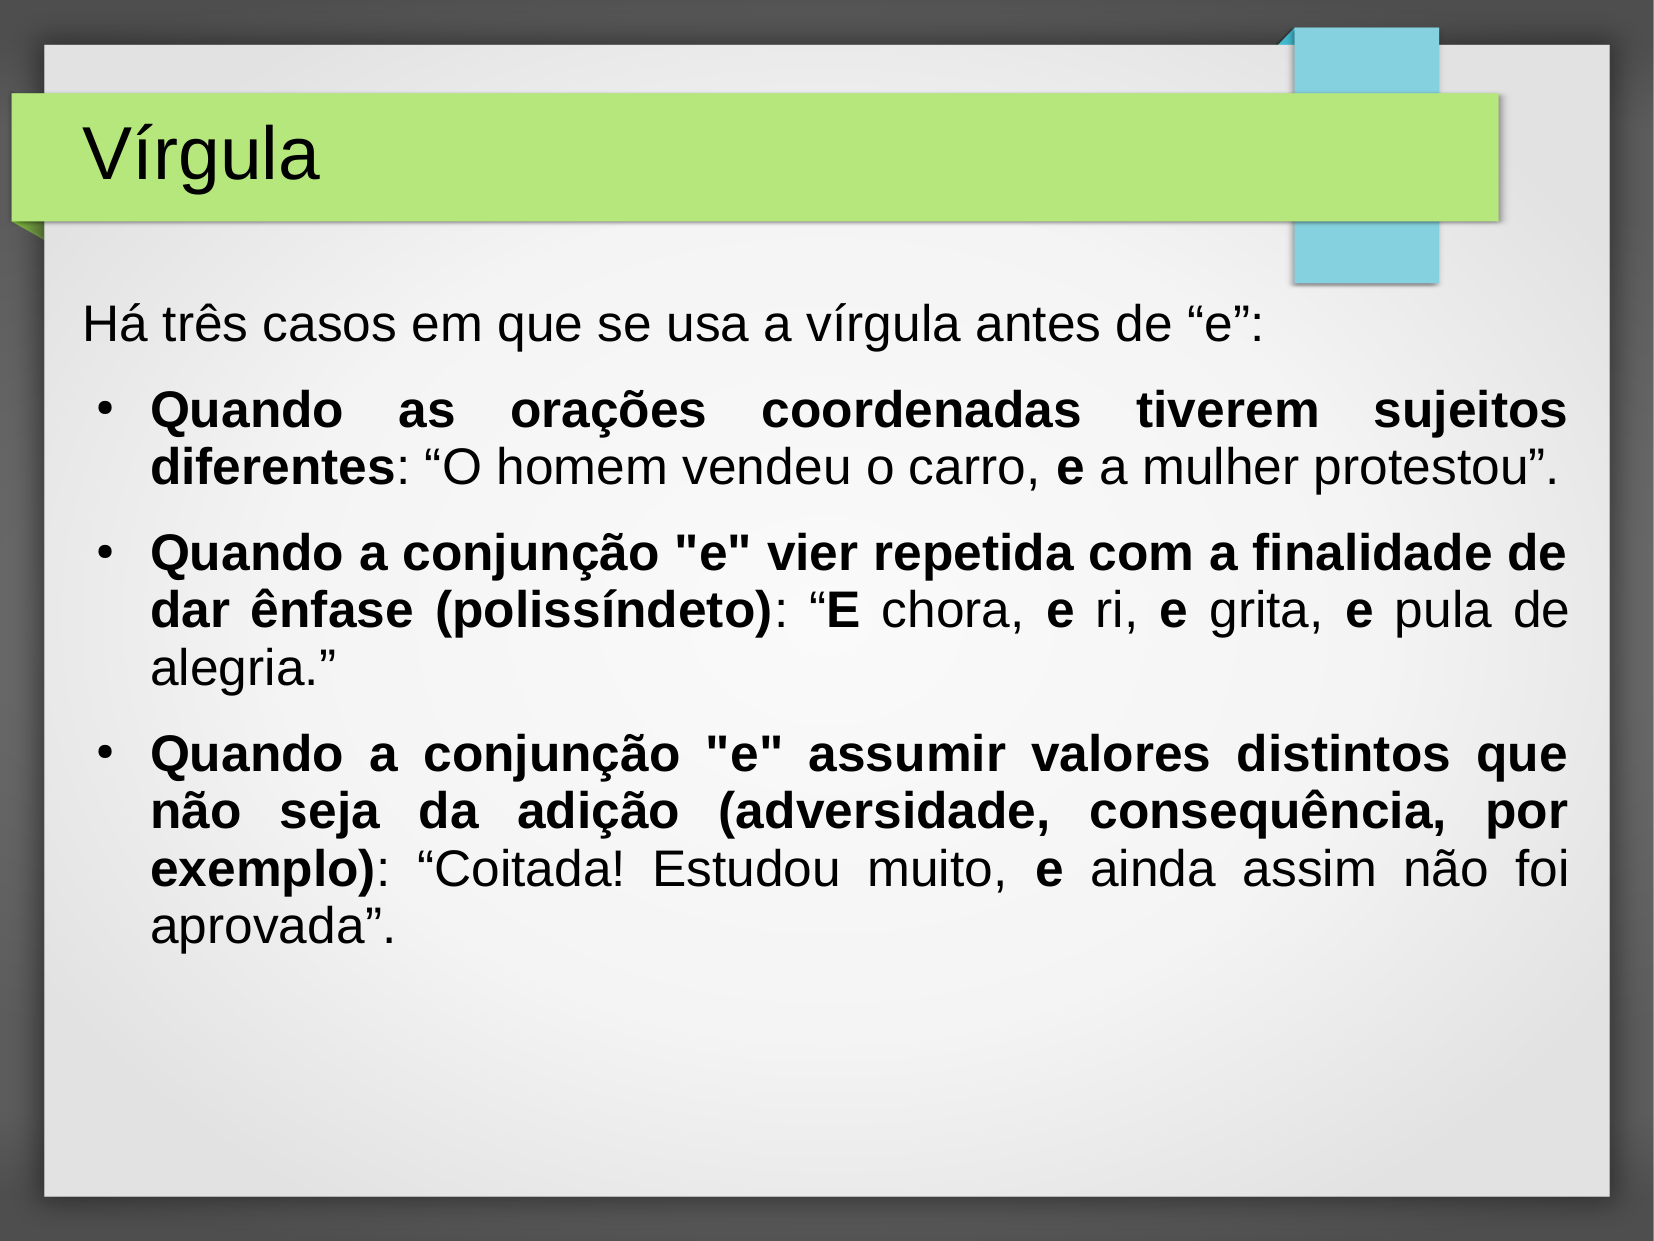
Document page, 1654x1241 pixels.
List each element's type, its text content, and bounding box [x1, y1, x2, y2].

title Vírgula [82, 94, 1264, 213]
picture [0, 0, 1654, 1241]
list Há três casos em que se usa a vírgula antes de “e”: Quando as orações coordenadas tiverem sujeitos diferentes: “O homem vendeu o carro, e a mulher protestou”. Quando a conjunção "e" vier repetida com a finalidade de dar ênfase (polissíndeto): “E chora, e ri, e grita, e pula de alegria.” Quando a conjunção "e" assumir valores distintos que não seja da adição (adversidade, consequência, por exemplo): “Coitada! Estudou muito, e ainda assim não foi aprovada”. [82, 295, 1571, 1015]
